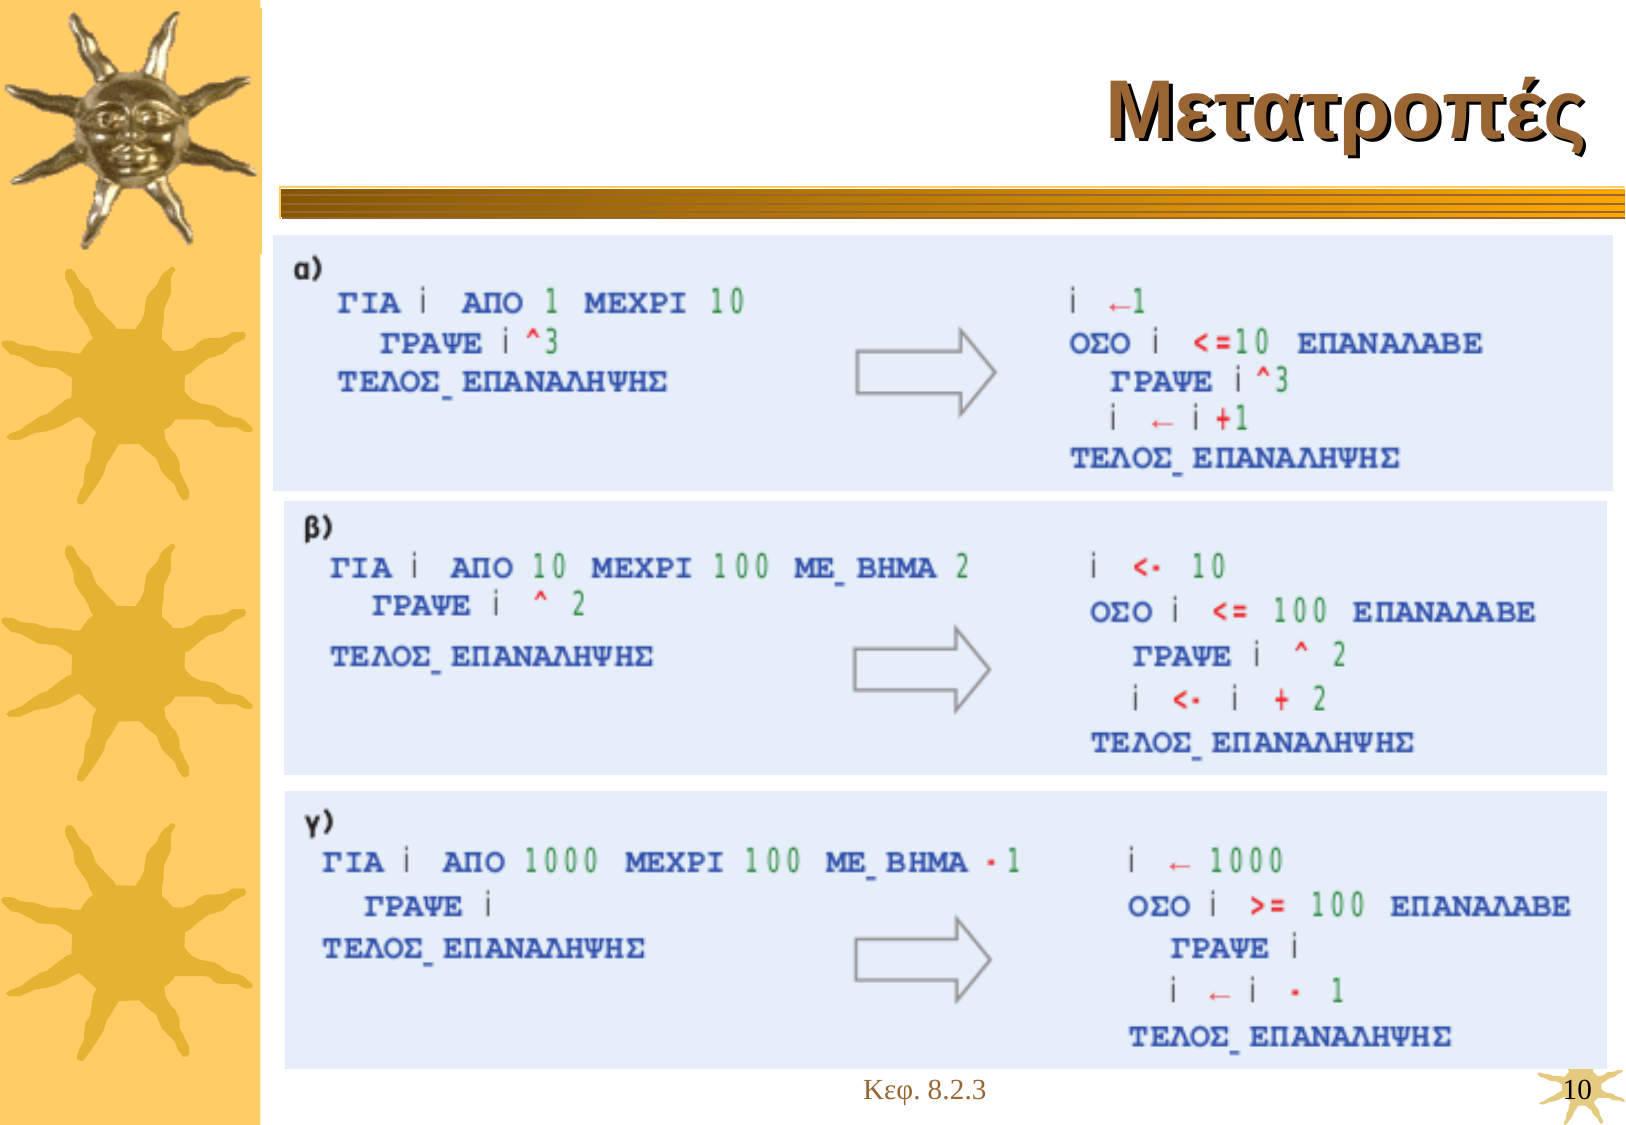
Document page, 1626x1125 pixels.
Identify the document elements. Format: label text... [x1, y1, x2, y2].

text_box Μετατροπές [0, 0, 1625, 163]
picture [284, 501, 1607, 776]
picture [273, 235, 1613, 491]
picture [285, 791, 1607, 1069]
picture [1, 163, 262, 254]
